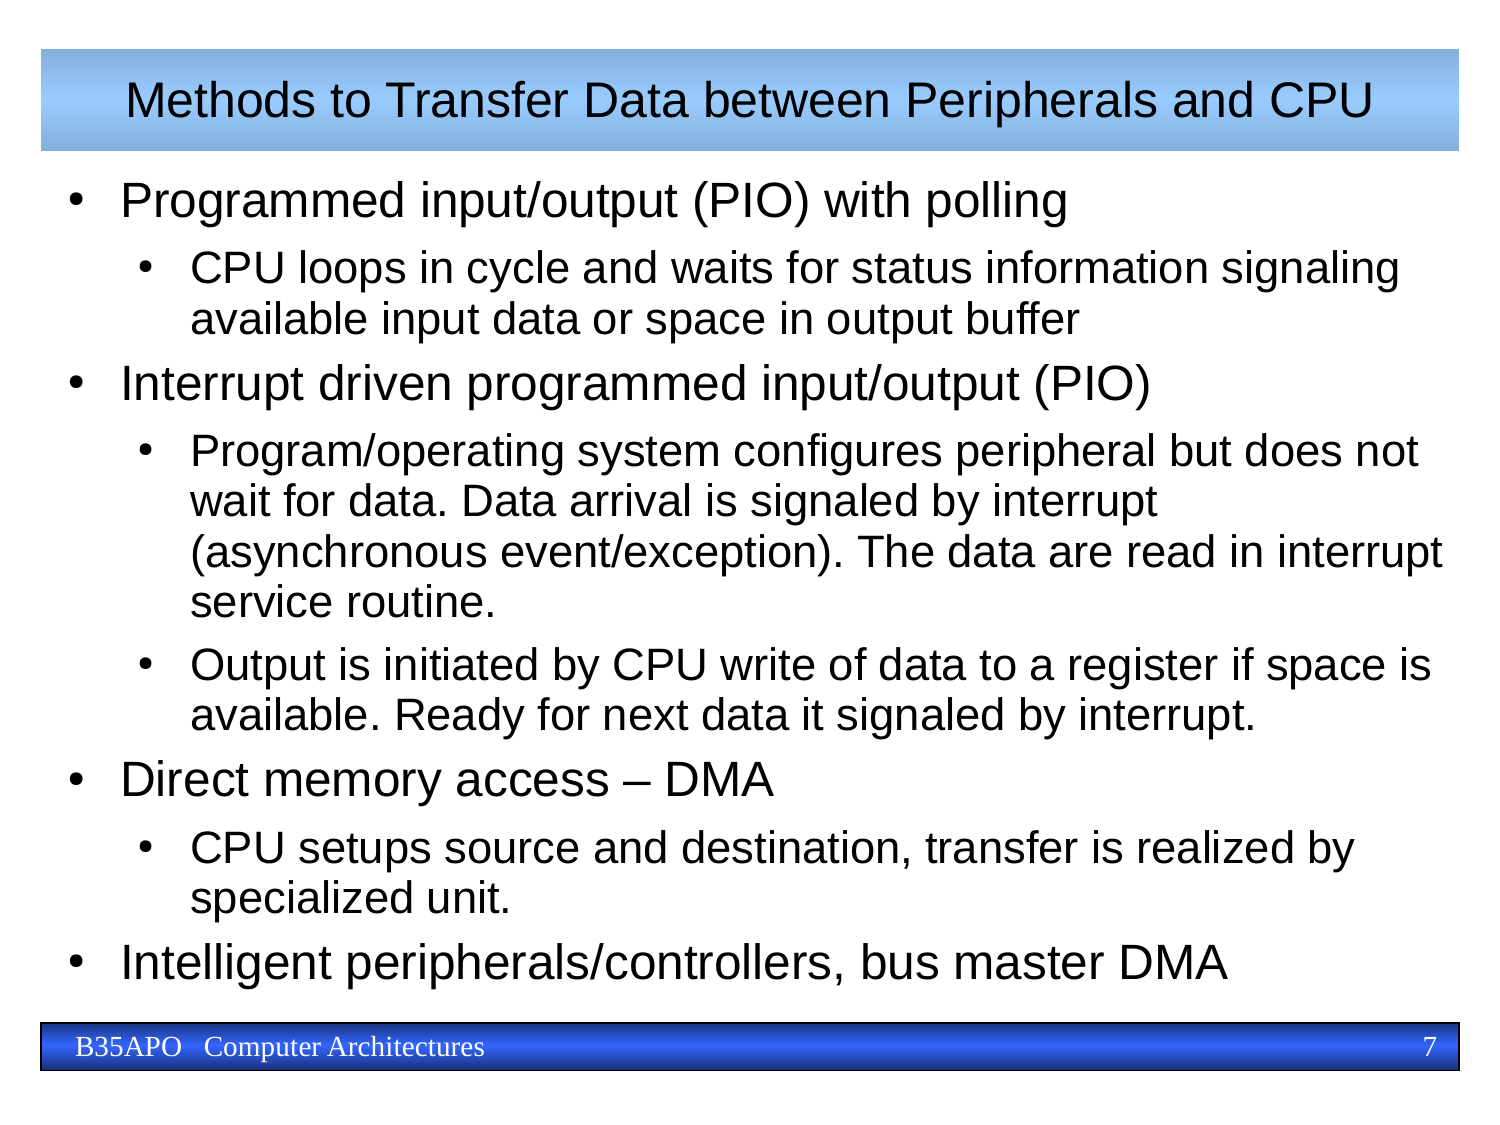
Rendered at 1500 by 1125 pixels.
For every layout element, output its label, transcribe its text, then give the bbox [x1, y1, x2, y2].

list Programmed input/output (PIO) with polling CPU loops in cycle and waits for status information signaling available input data or space in output buffer Interrupt driven programmed input/output (PIO) Program/operating system configures peripheral but does not wait for data. Data arrival is signaled by interrupt (asynchronous event/exception). The data are read in interrupt service routine. Output is initiated by CPU write of data to a register if space is available. Ready for next data it signaled by interrupt. Direct memory access – DMA CPU setups source and destination, transfer is realized by specialized unit. Intelligent peripherals/controllers, bus master DMA [49, 172, 1450, 1000]
title Methods to Transfer Data between Peripherals and CPU [41, 49, 1459, 151]
